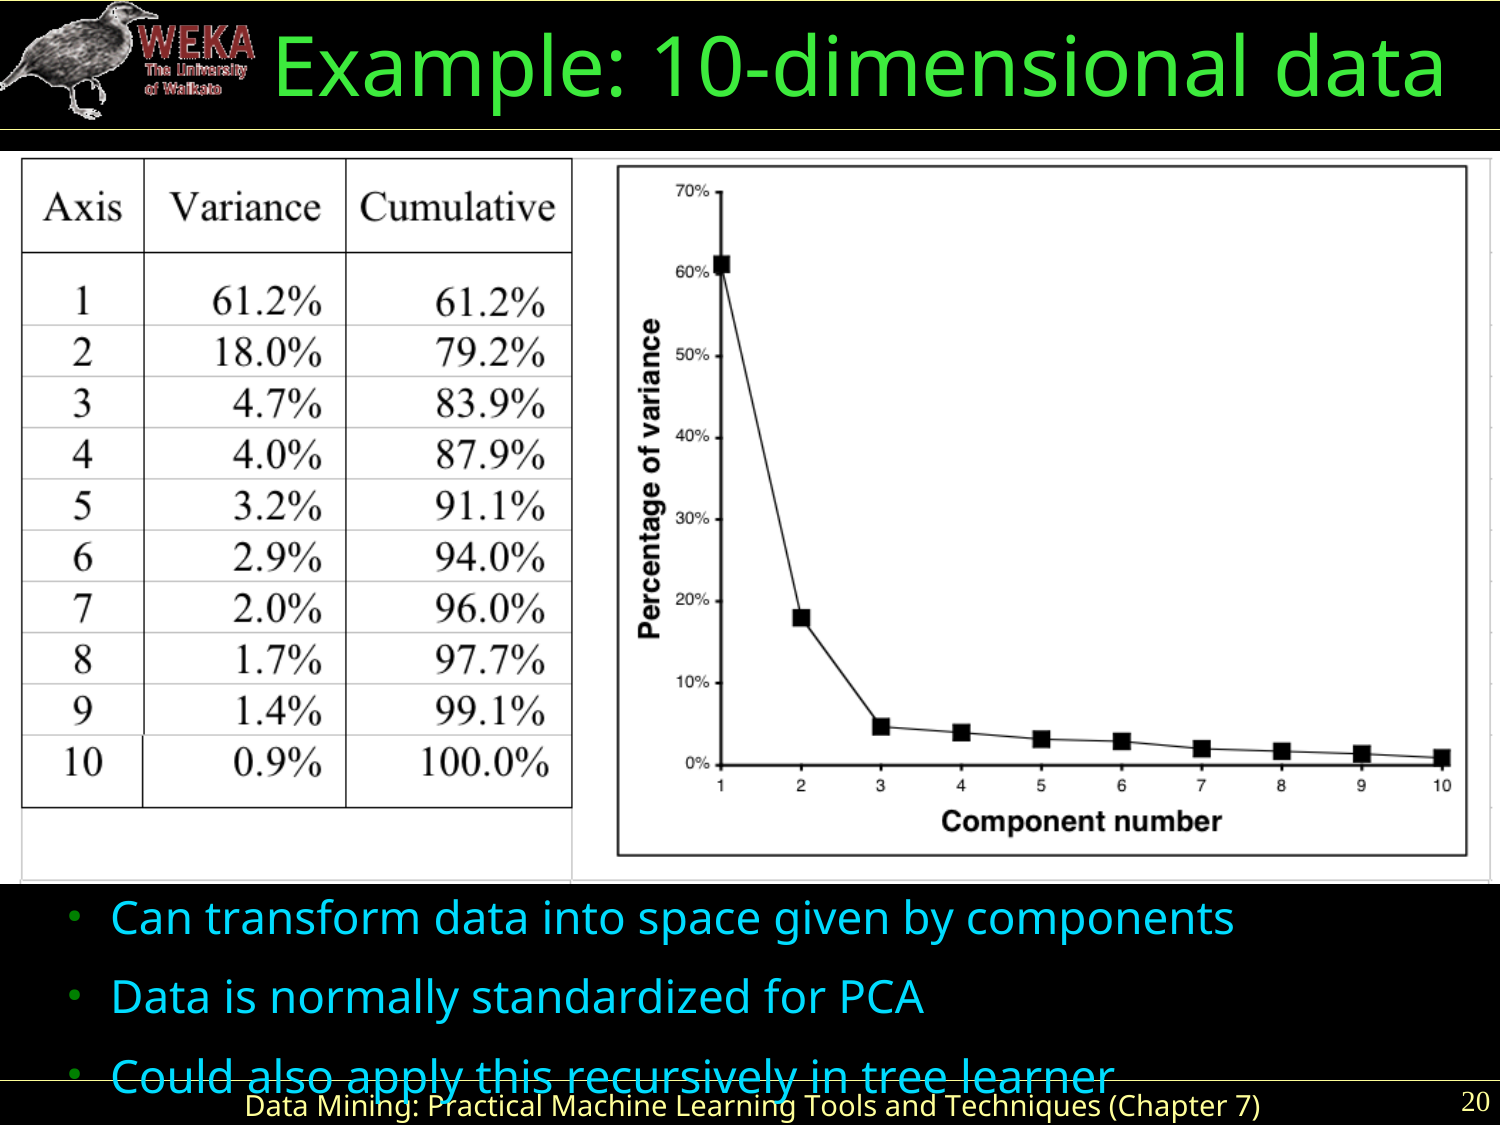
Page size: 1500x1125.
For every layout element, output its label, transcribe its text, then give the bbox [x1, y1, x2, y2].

title Example: 10-dimensional data [263, 0, 1500, 151]
picture [0, 1, 263, 129]
list Can transform data into space given by components Data is normally standardized for PCA Could also apply this recursively in tree learner [67, 885, 1418, 1123]
picture [0, 151, 1500, 884]
